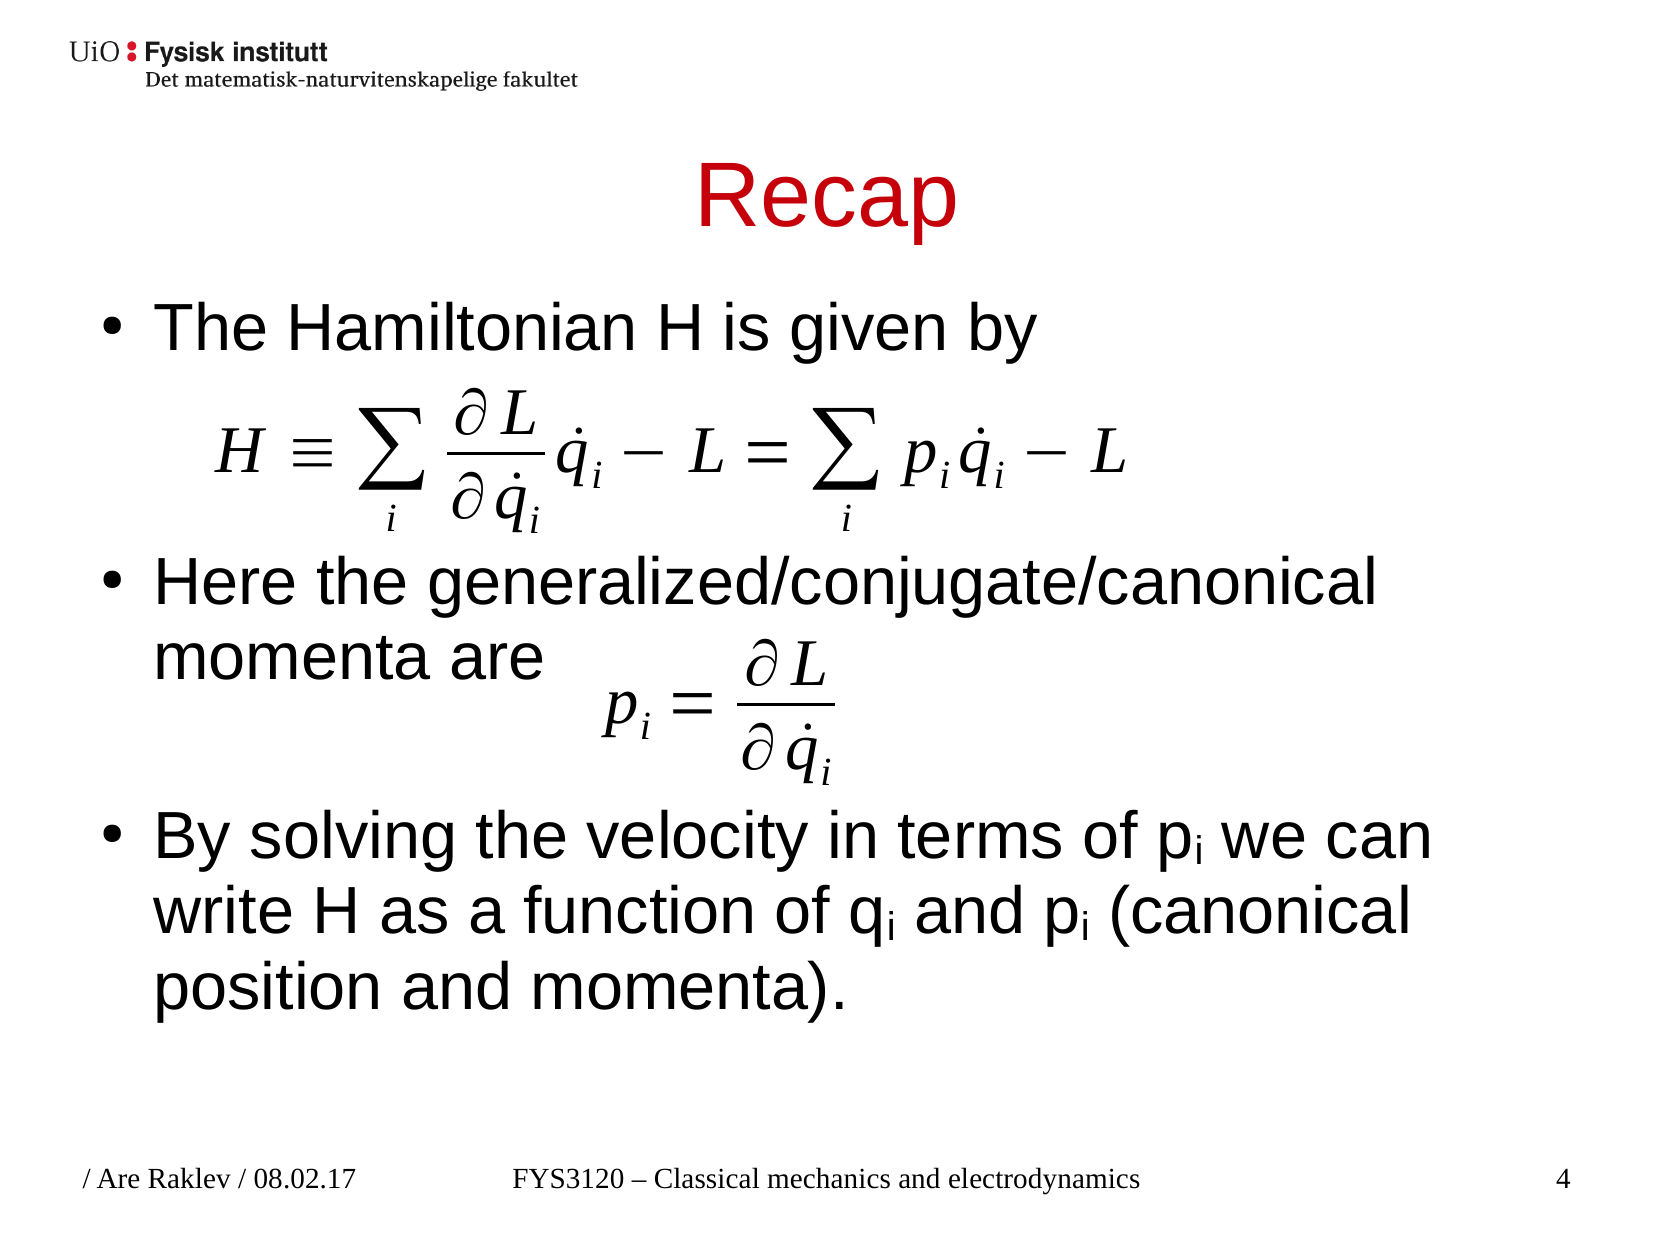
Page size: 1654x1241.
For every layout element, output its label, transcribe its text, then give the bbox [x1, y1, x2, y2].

title Recap [82, 90, 1571, 290]
picture [68, 37, 581, 93]
chart [205, 374, 1136, 543]
list The Hamiltonian H is given by Here the generalized/conjugate/canonical momenta are By solving the velocity in terms of pi we can write H as a function of qi and pi (canonical position and momenta). [82, 290, 1571, 1137]
chart [592, 625, 845, 794]
